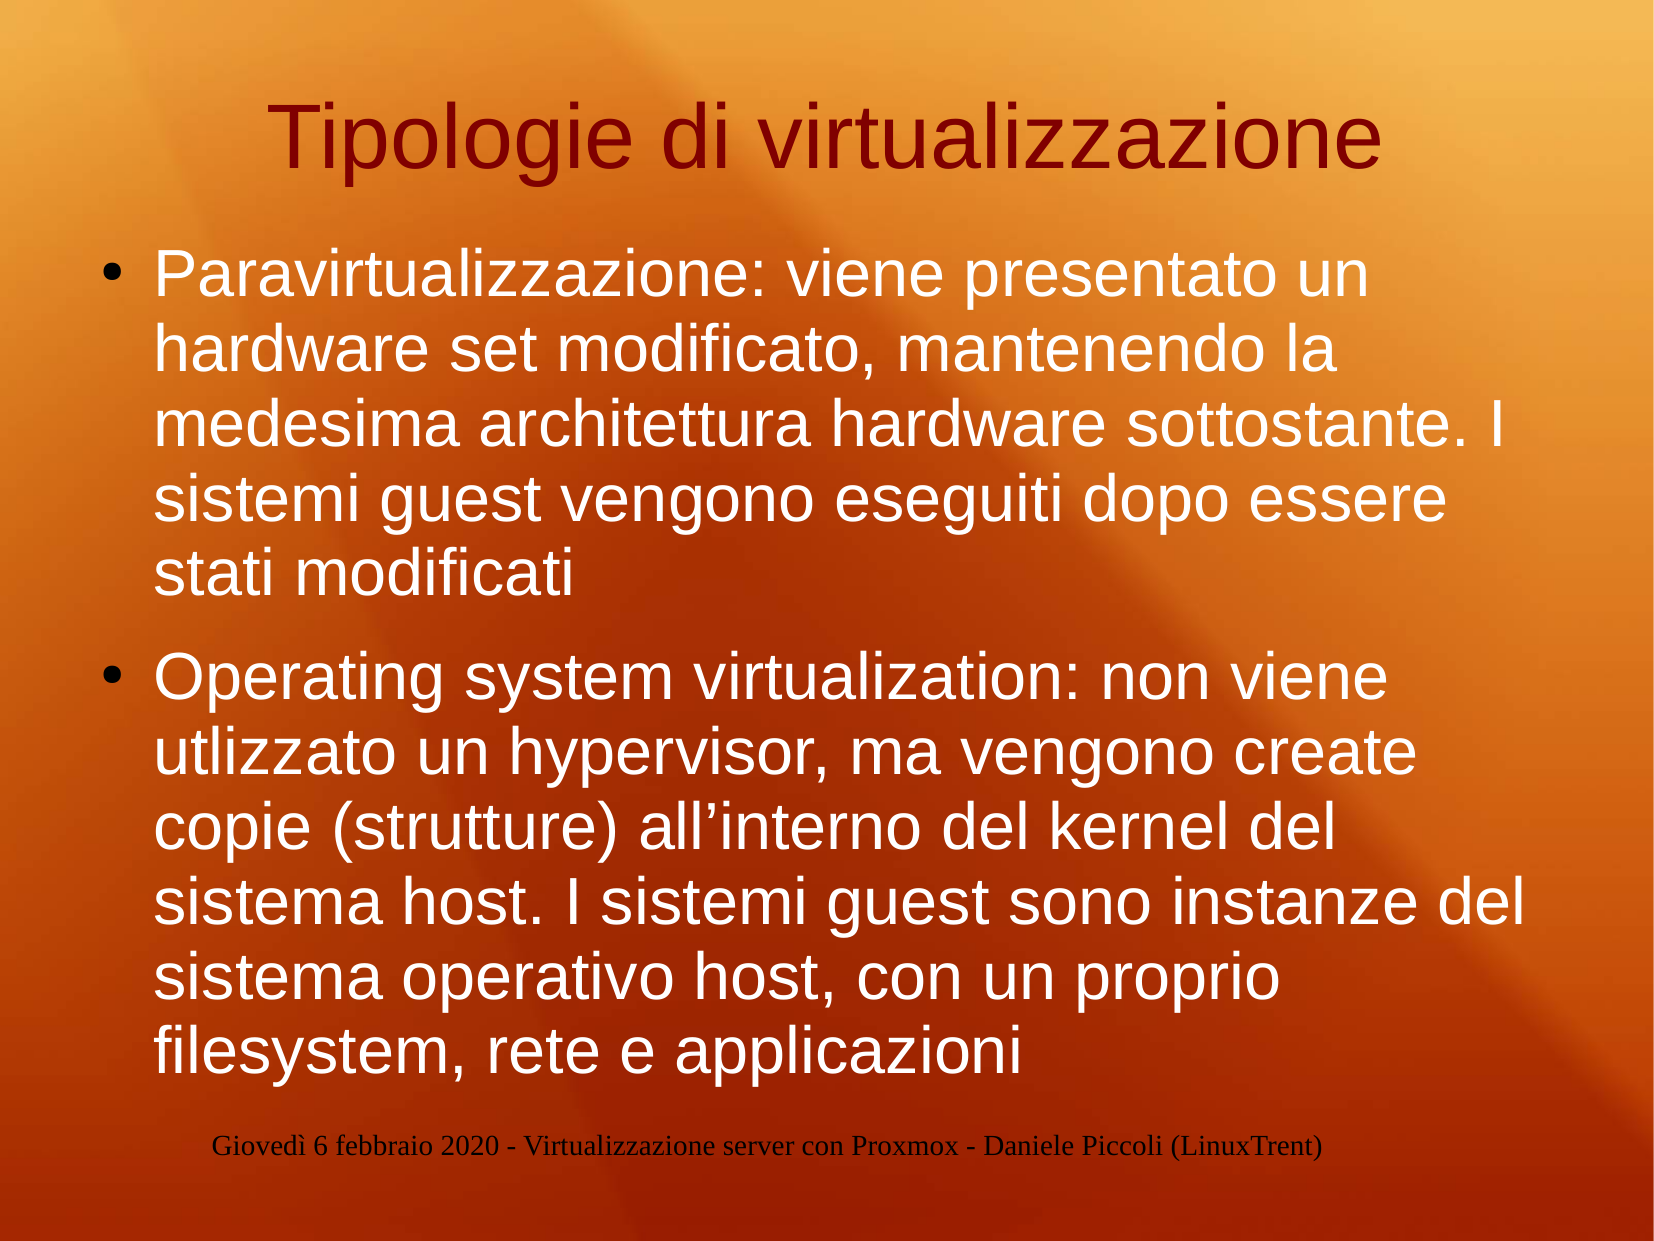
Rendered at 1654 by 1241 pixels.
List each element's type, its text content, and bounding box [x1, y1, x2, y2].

picture [0, 0, 1654, 1241]
list Paravirtualizzazione: viene presentato un hardware set modificato, mantenendo la medesima architettura hardware sottostante. I sistemi guest vengono eseguiti dopo essere stati modificati Operating system virtualization: non viene utlizzato un hypervisor, ma vengono create copie (strutture) all’interno del kernel del sistema host. I sistemi guest sono instanze del sistema operativo host, con un proprio filesystem, rete e applicazioni [82, 236, 1571, 1089]
title Tipologie di virtualizzazione [82, 49, 1571, 225]
